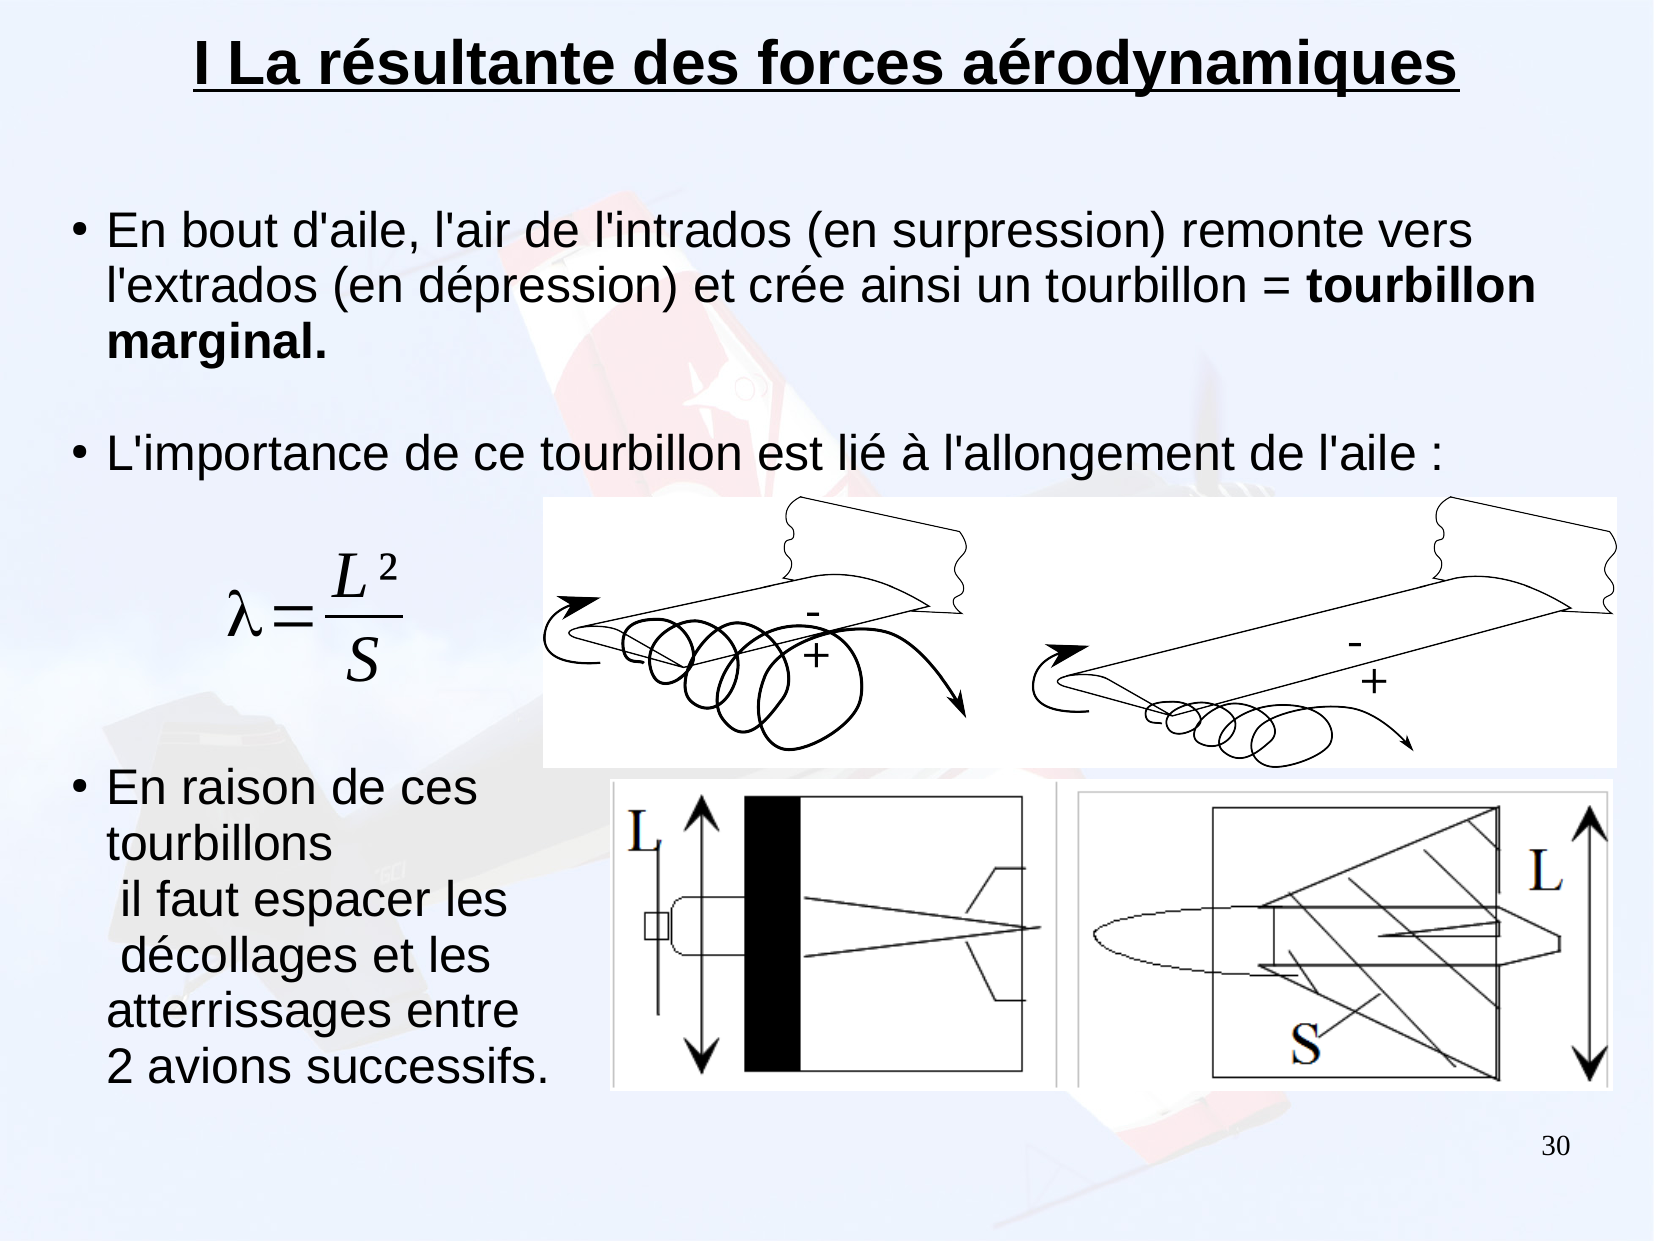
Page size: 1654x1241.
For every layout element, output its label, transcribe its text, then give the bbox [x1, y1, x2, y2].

picture [0, 0, 1654, 1241]
chart [218, 538, 412, 696]
subtitle En bout d'aile, l'air de l'intrados (en surpression) remonte vers l'extrados (en dépression) et crée ainsi un tourbillon = tourbillon marginal. L'importance de ce tourbillon est lié à l'allongement de l'aile : En raison de ces tourbillons il faut espacer les décollages et les atterrissages entre 2 avions successifs. [70, 202, 1559, 1095]
title I La résultante des forces aérodynamiques [82, 11, 1571, 115]
